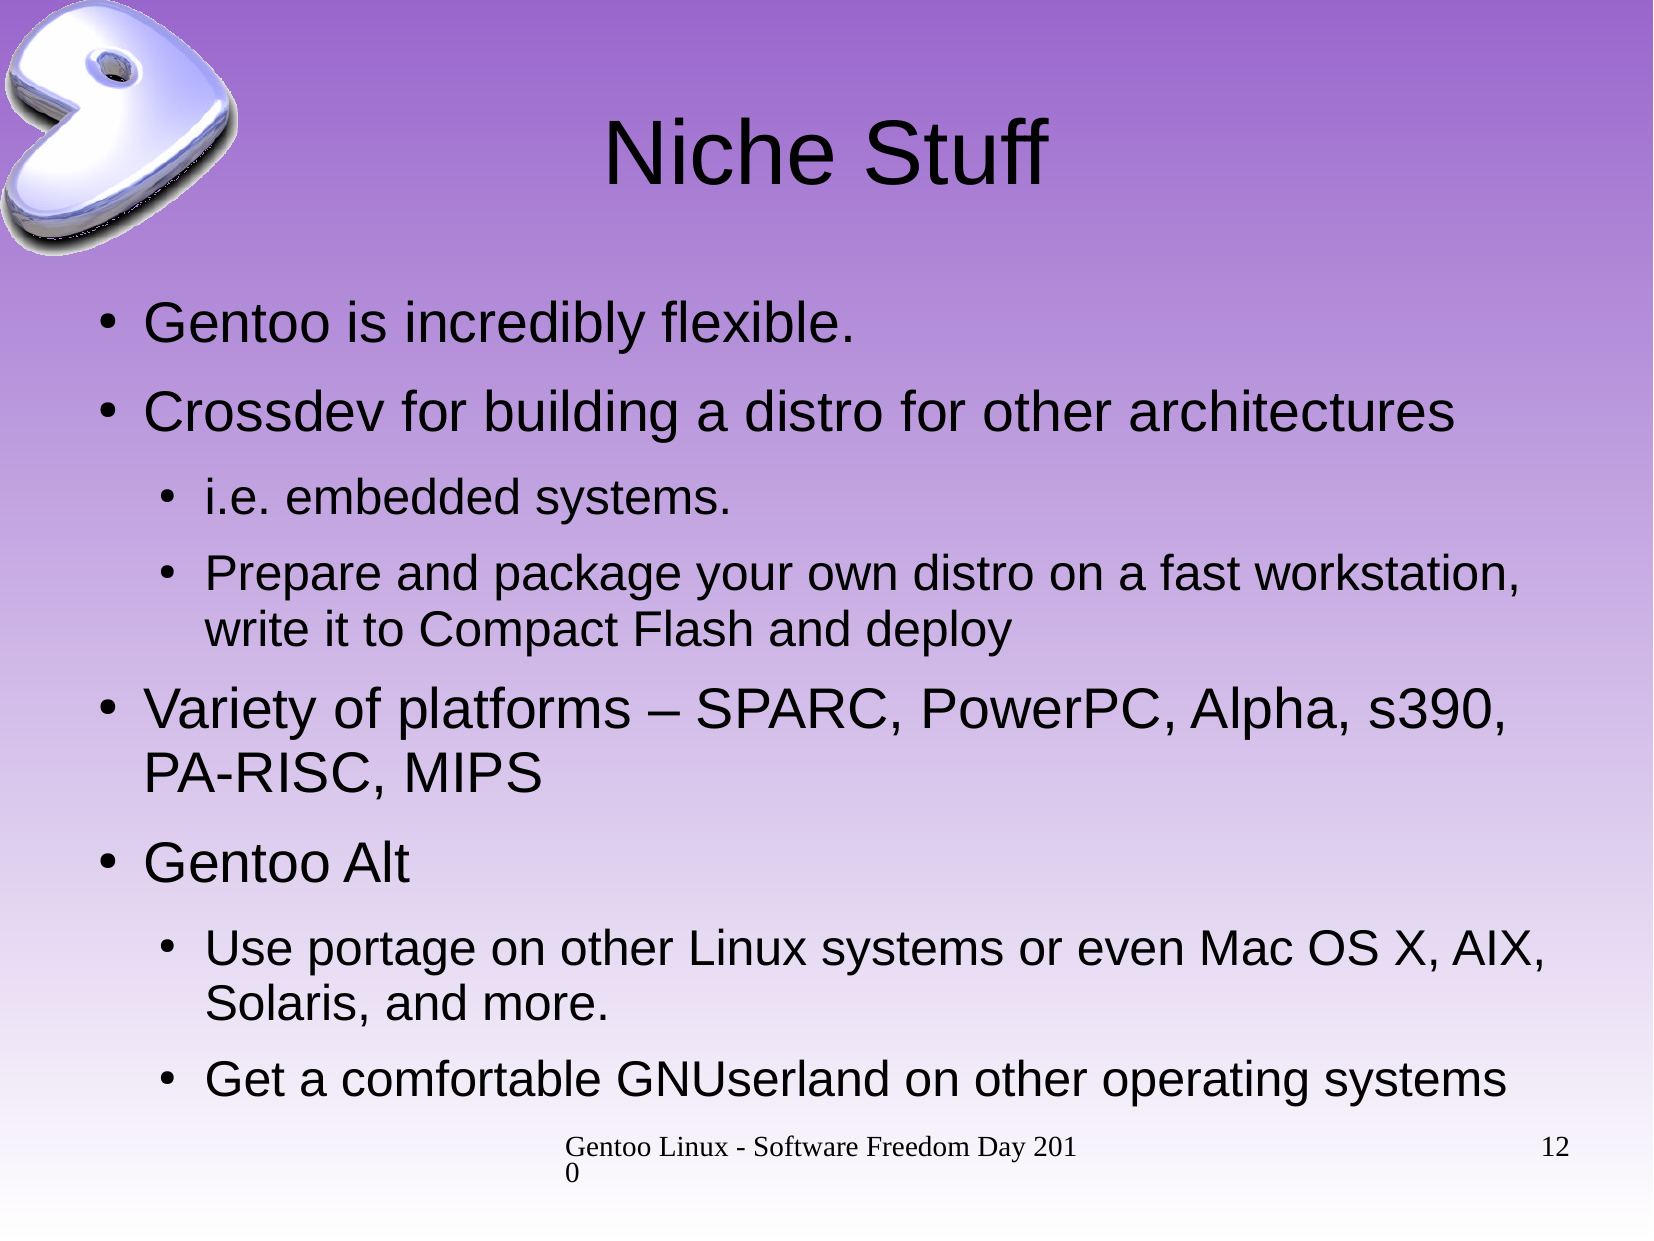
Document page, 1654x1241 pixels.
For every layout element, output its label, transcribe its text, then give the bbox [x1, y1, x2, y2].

picture [0, 0, 238, 263]
list Gentoo is incredibly flexible. Crossdev for building a distro for other architectures i.e. embedded systems. Prepare and package your own distro on a fast workstation, write it to Compact Flash and deploy Variety of platforms – SPARC, PowerPC, Alpha, s390, PA-RISC, MIPS Gentoo Alt Use portage on other Linux systems or even Mac OS X, AIX, Solaris, and more. Get a comfortable GNUserland on other operating systems [82, 290, 1571, 1109]
title Niche Stuff [82, 56, 1571, 250]
